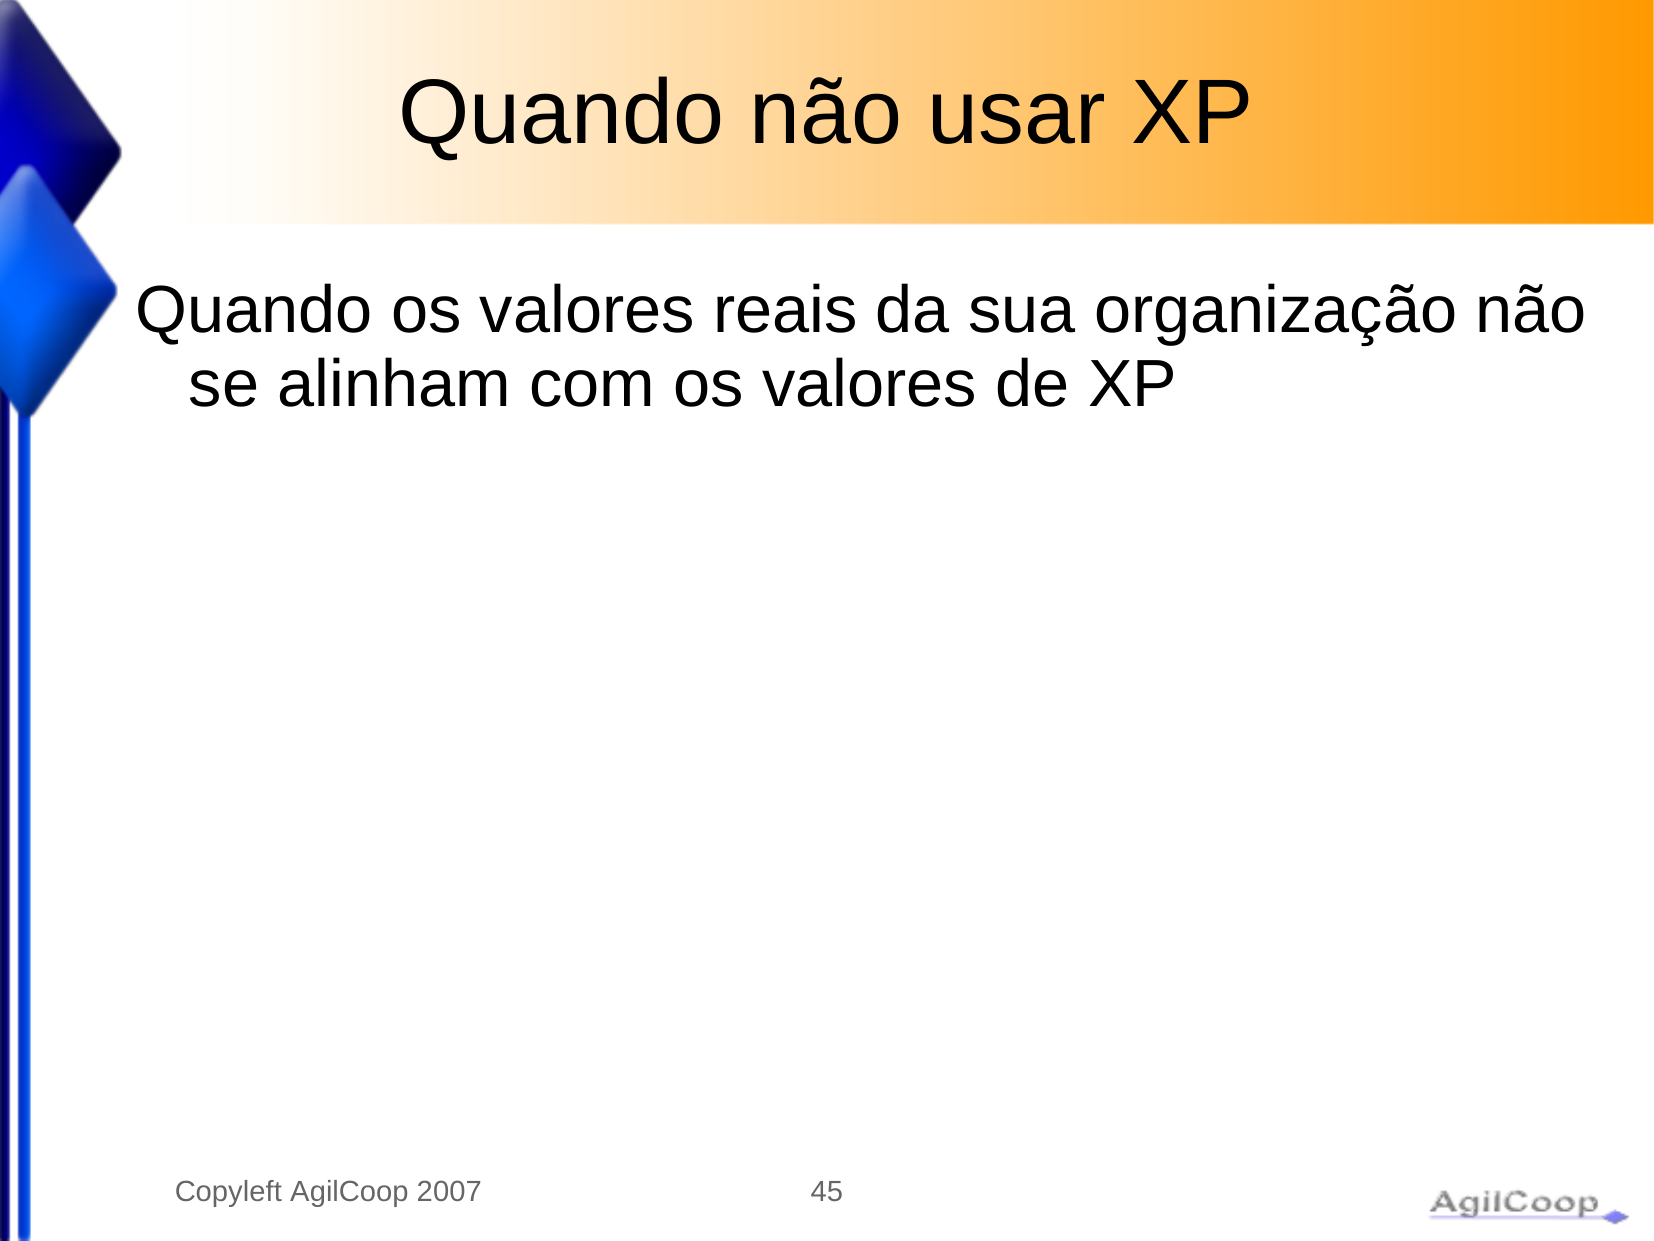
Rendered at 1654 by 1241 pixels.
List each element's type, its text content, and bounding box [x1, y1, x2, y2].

list Quando os valores reais da sua organização não se alinham com os valores de XP [118, 271, 1607, 1123]
picture [0, 0, 1654, 1241]
title Quando não usar XP [82, 8, 1571, 216]
